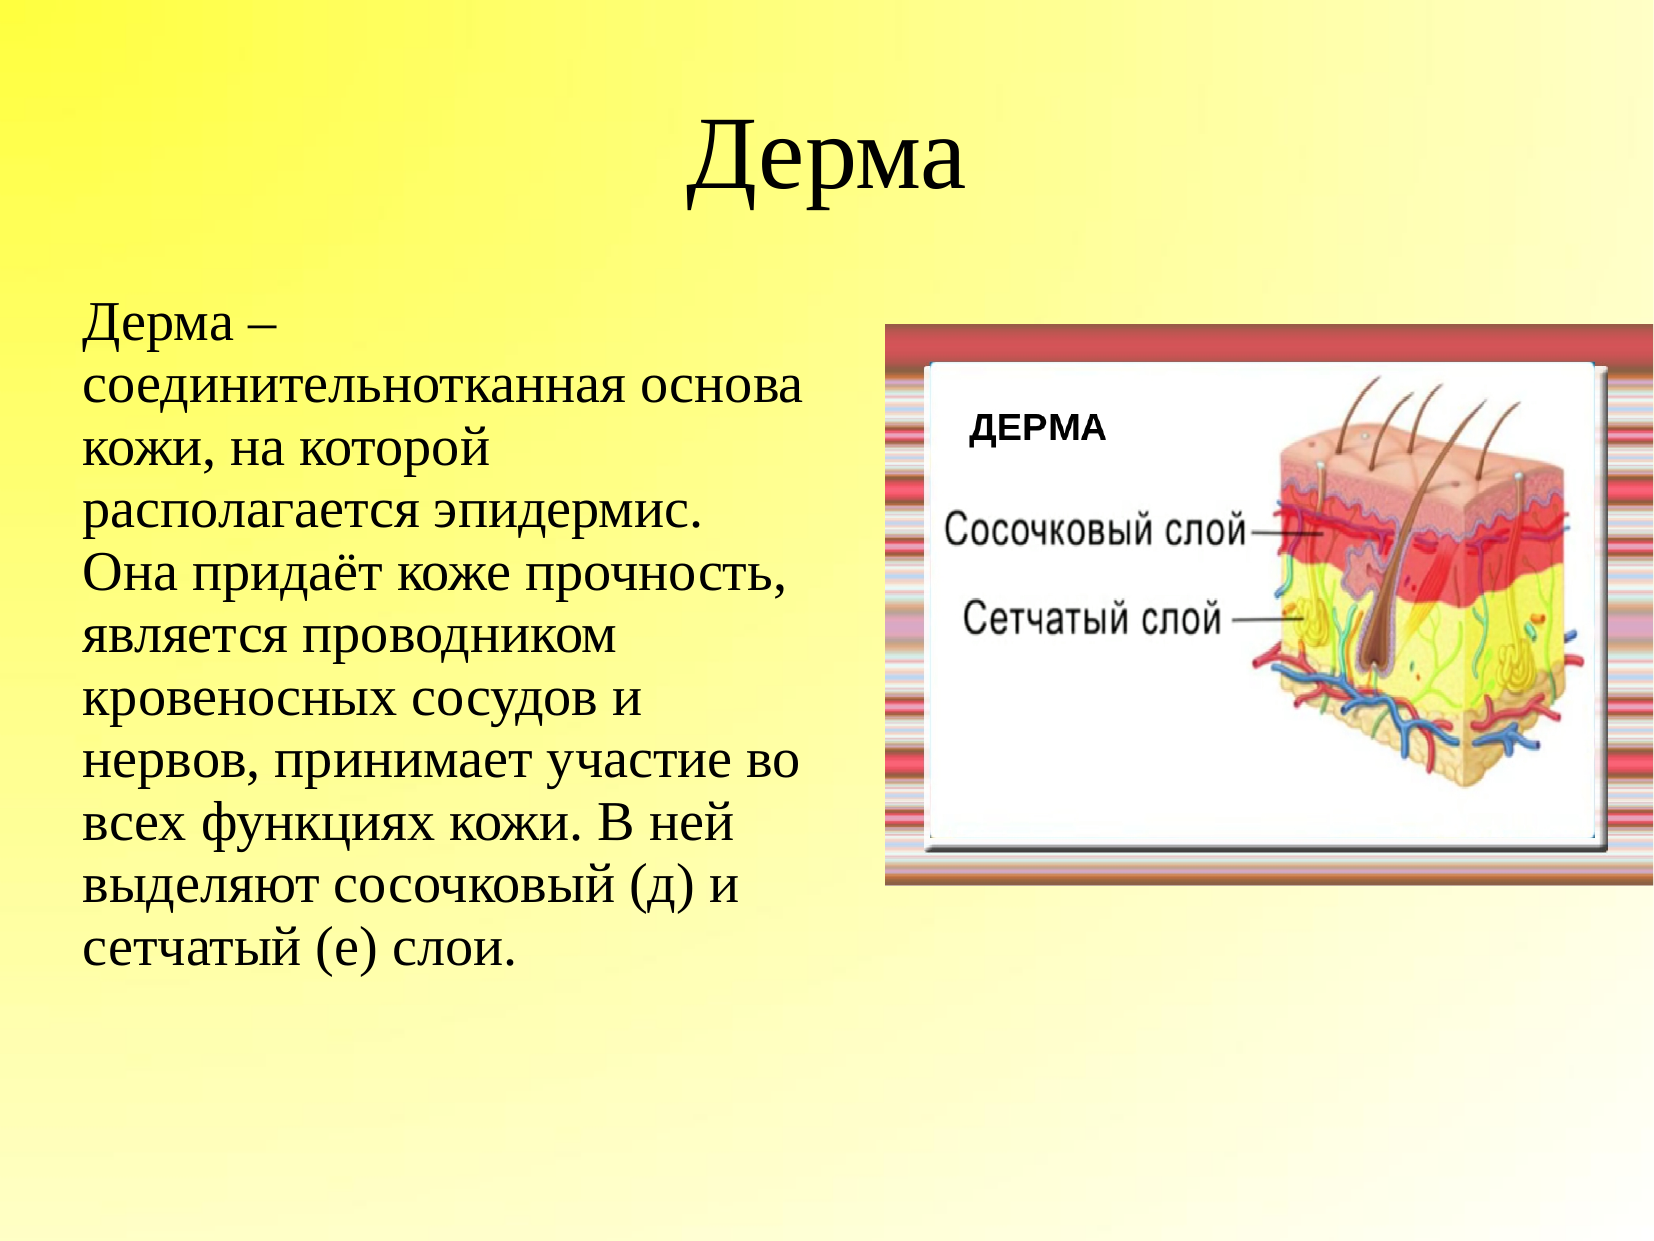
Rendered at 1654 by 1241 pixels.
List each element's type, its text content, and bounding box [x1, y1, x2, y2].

picture [0, 0, 1654, 1241]
list Дерма – соединительнотканная основа кожи, на которой располагается эпидермис. Она придаёт коже прочность, является проводником кровеносных сосудов и нервов, принимает участие во всех функциях кожи. В ней выделяют сосочковый (д) и сетчатый (е) слои. [82, 290, 809, 1109]
title Дерма [82, 49, 1571, 257]
